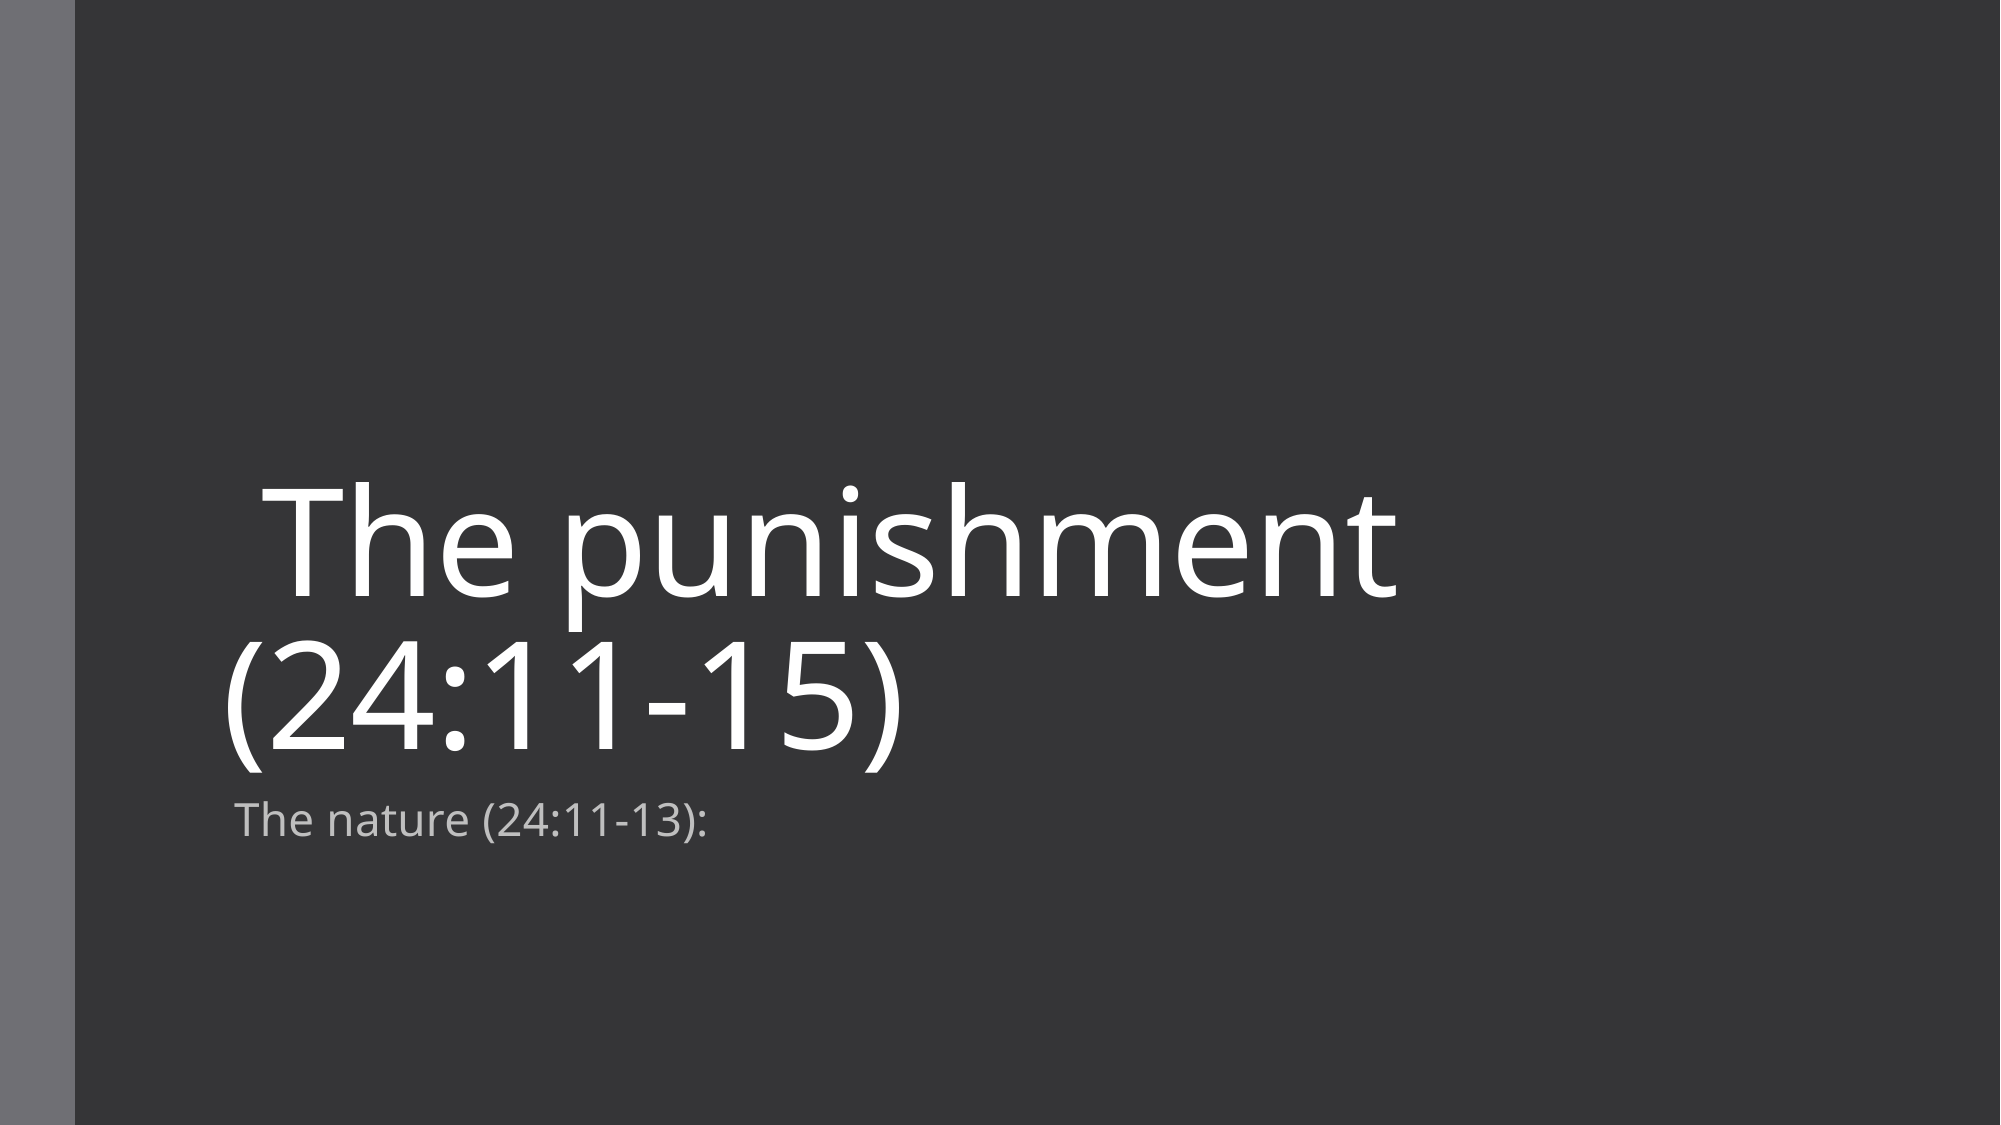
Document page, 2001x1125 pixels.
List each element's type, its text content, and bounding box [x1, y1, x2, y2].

subtitle The nature (24:11-13): [206, 787, 1752, 1066]
title The punishment (24:11-15) [206, 124, 1752, 787]
